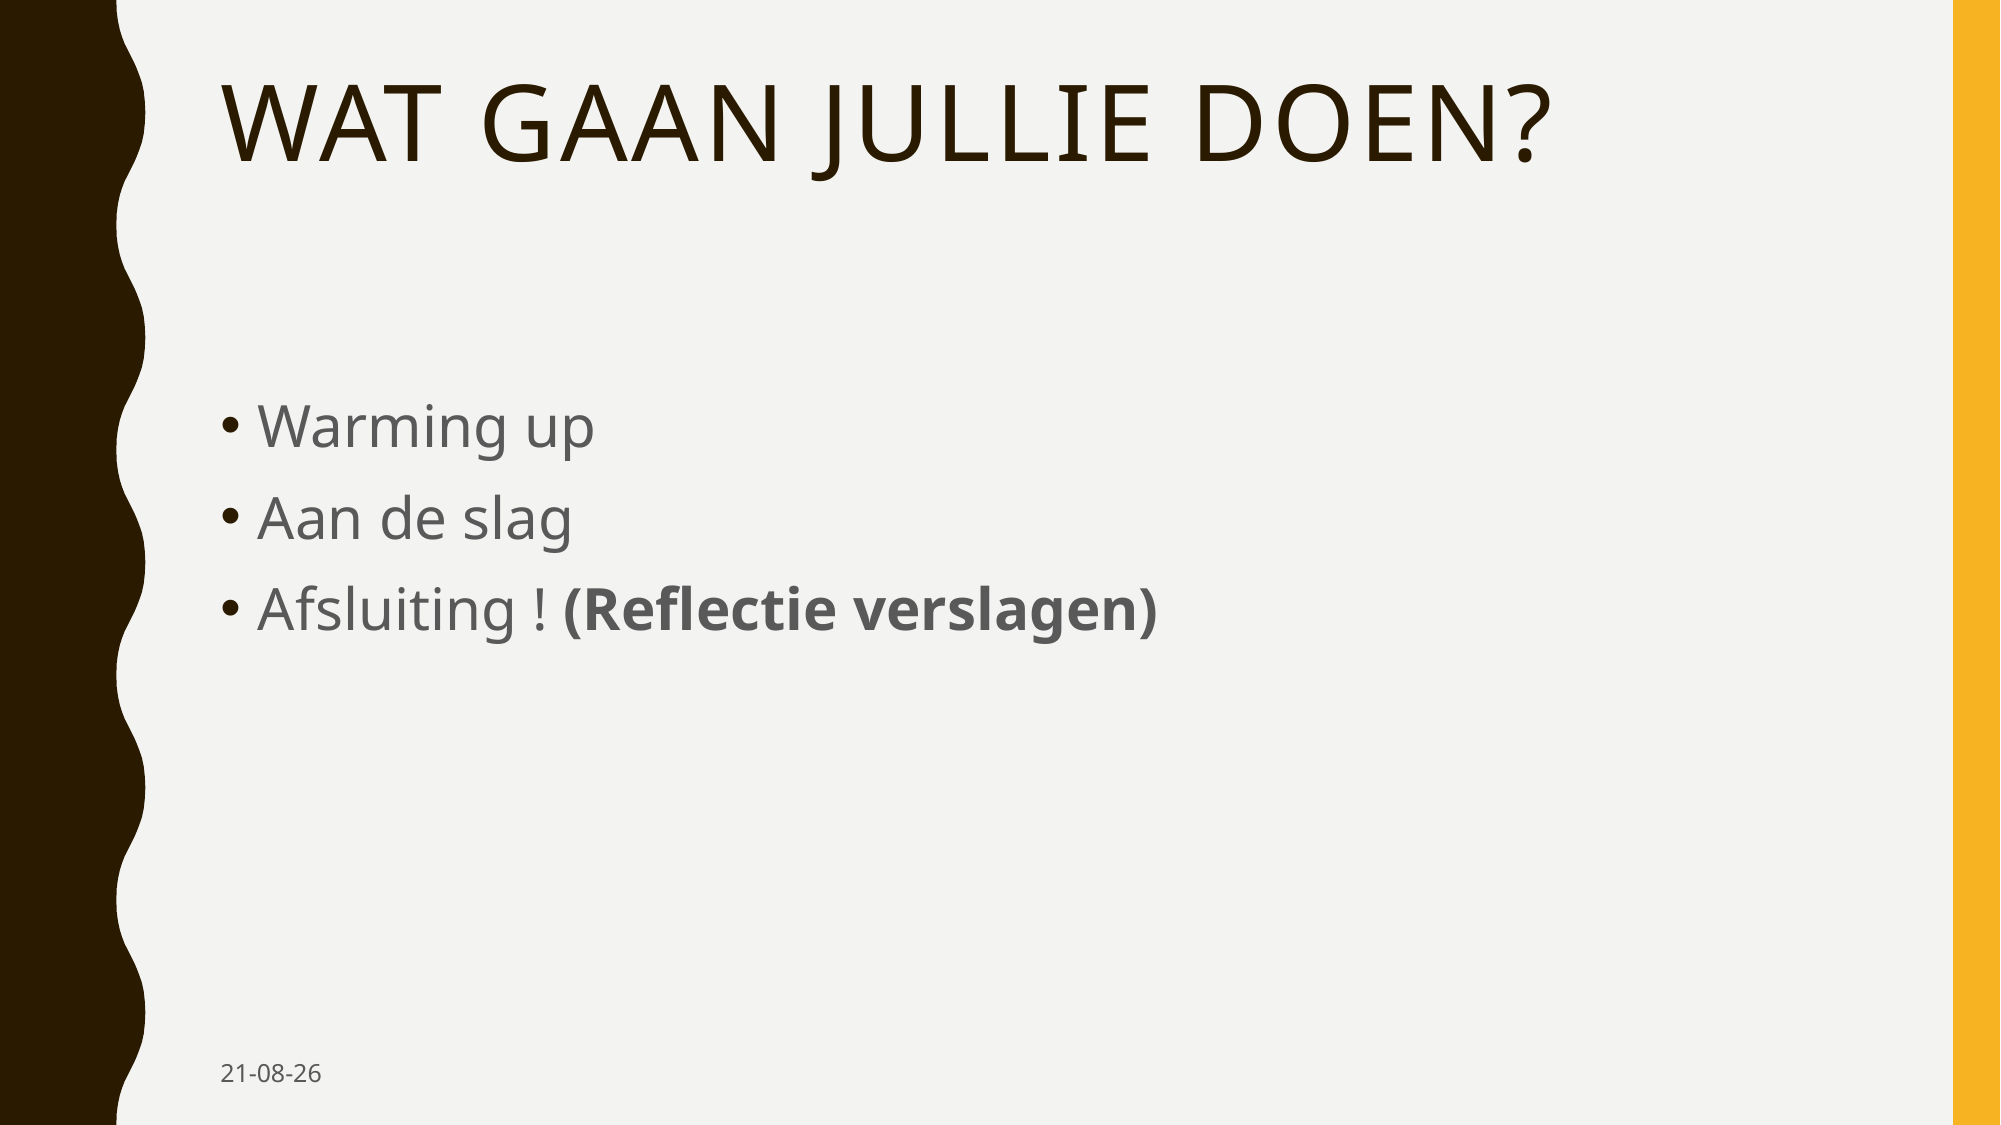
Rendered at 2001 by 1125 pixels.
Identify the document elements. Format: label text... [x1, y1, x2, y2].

text_box 19-4-2021 [205, 1045, 588, 1104]
list Warming up Aan de slag Afsluiting ! (Reflectie verslagen) [205, 375, 1876, 965]
title Wat gaan jullie doen? [205, 62, 1876, 308]
